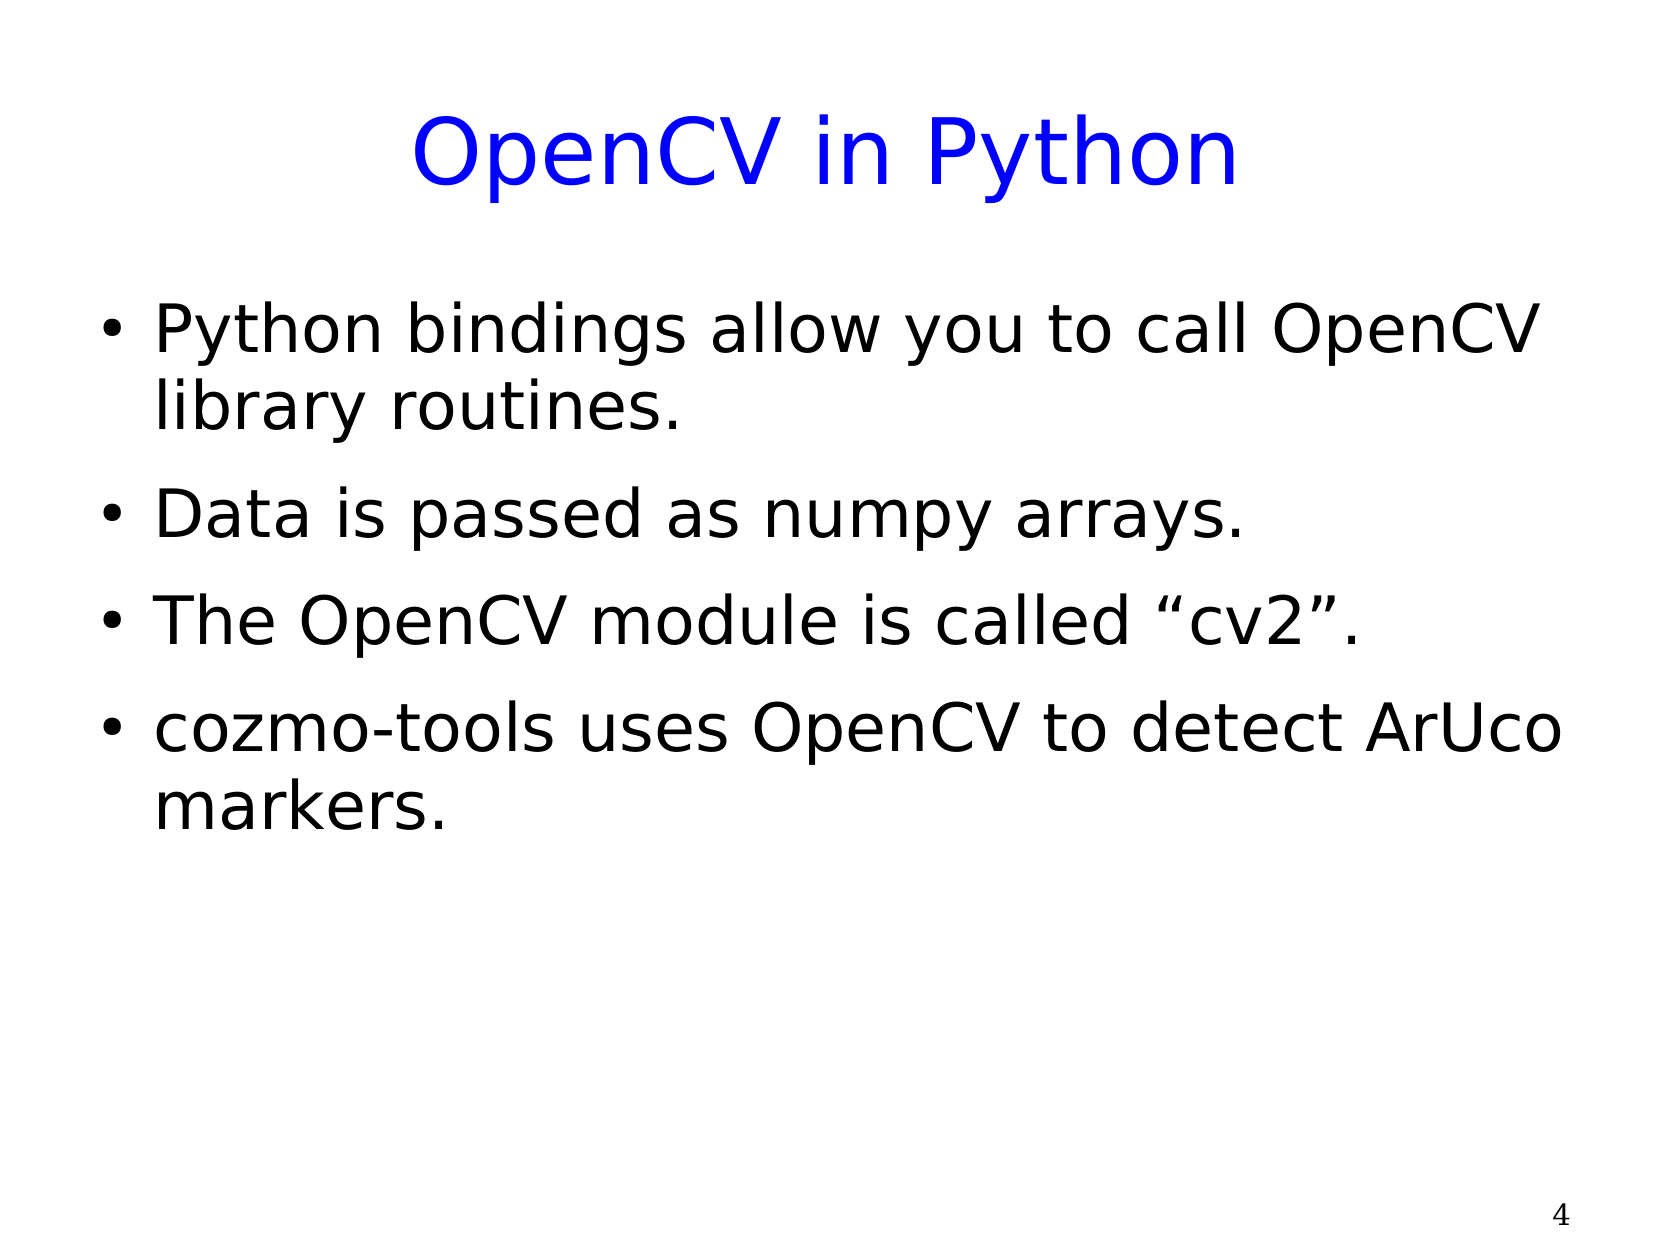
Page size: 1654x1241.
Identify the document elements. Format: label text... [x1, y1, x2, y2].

list Python bindings allow you to call OpenCV library routines. Data is passed as numpy arrays. The OpenCV module is called “cv2”. cozmo-tools uses OpenCV to detect ArUco markers. [82, 290, 1571, 1109]
title OpenCV in Python [82, 49, 1571, 257]
